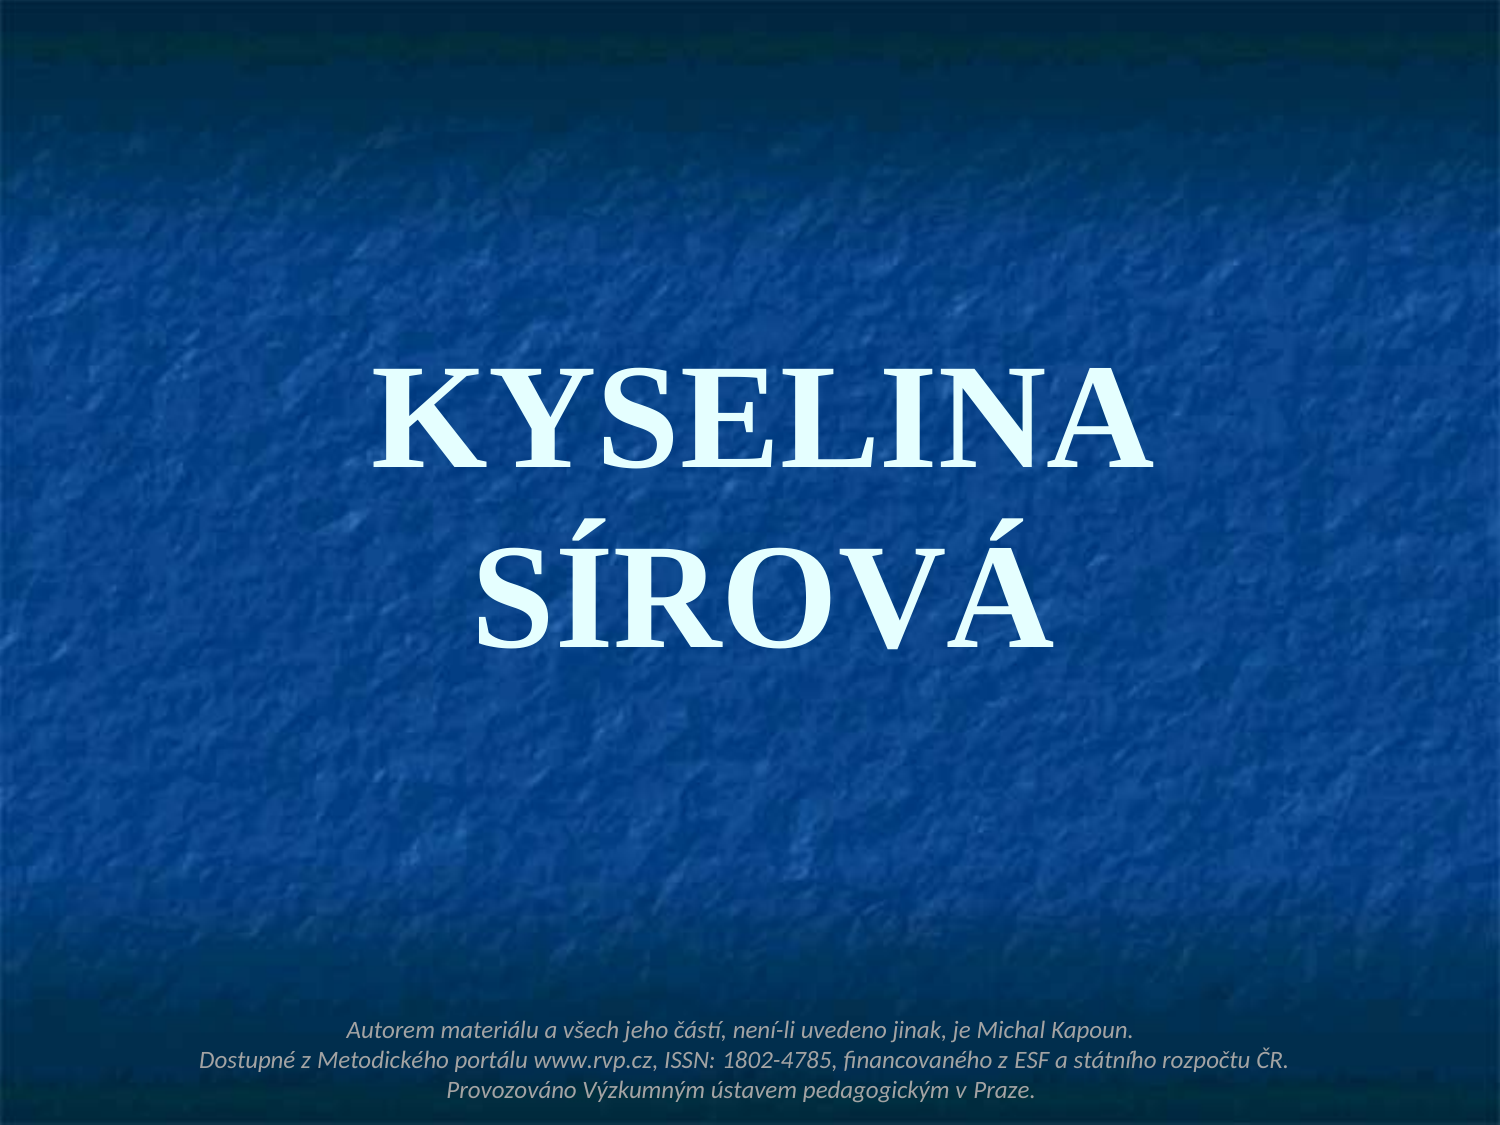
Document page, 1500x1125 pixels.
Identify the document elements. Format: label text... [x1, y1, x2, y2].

picture [0, 0, 1500, 1125]
text_box Autorem materiálu a všech jeho částí, není-li uvedeno jinak, je Michal Kapoun. Dostupné z Metodického portálu www.rvp.cz, ISSN: 1802-4785, financovaného z ESF a státního rozpočtu ČR. Provozováno Výzkumným ústavem pedagogickým v Praze. [147, 1011, 1341, 1106]
title KYSELINA SÍROVÁ [88, 310, 1439, 686]
